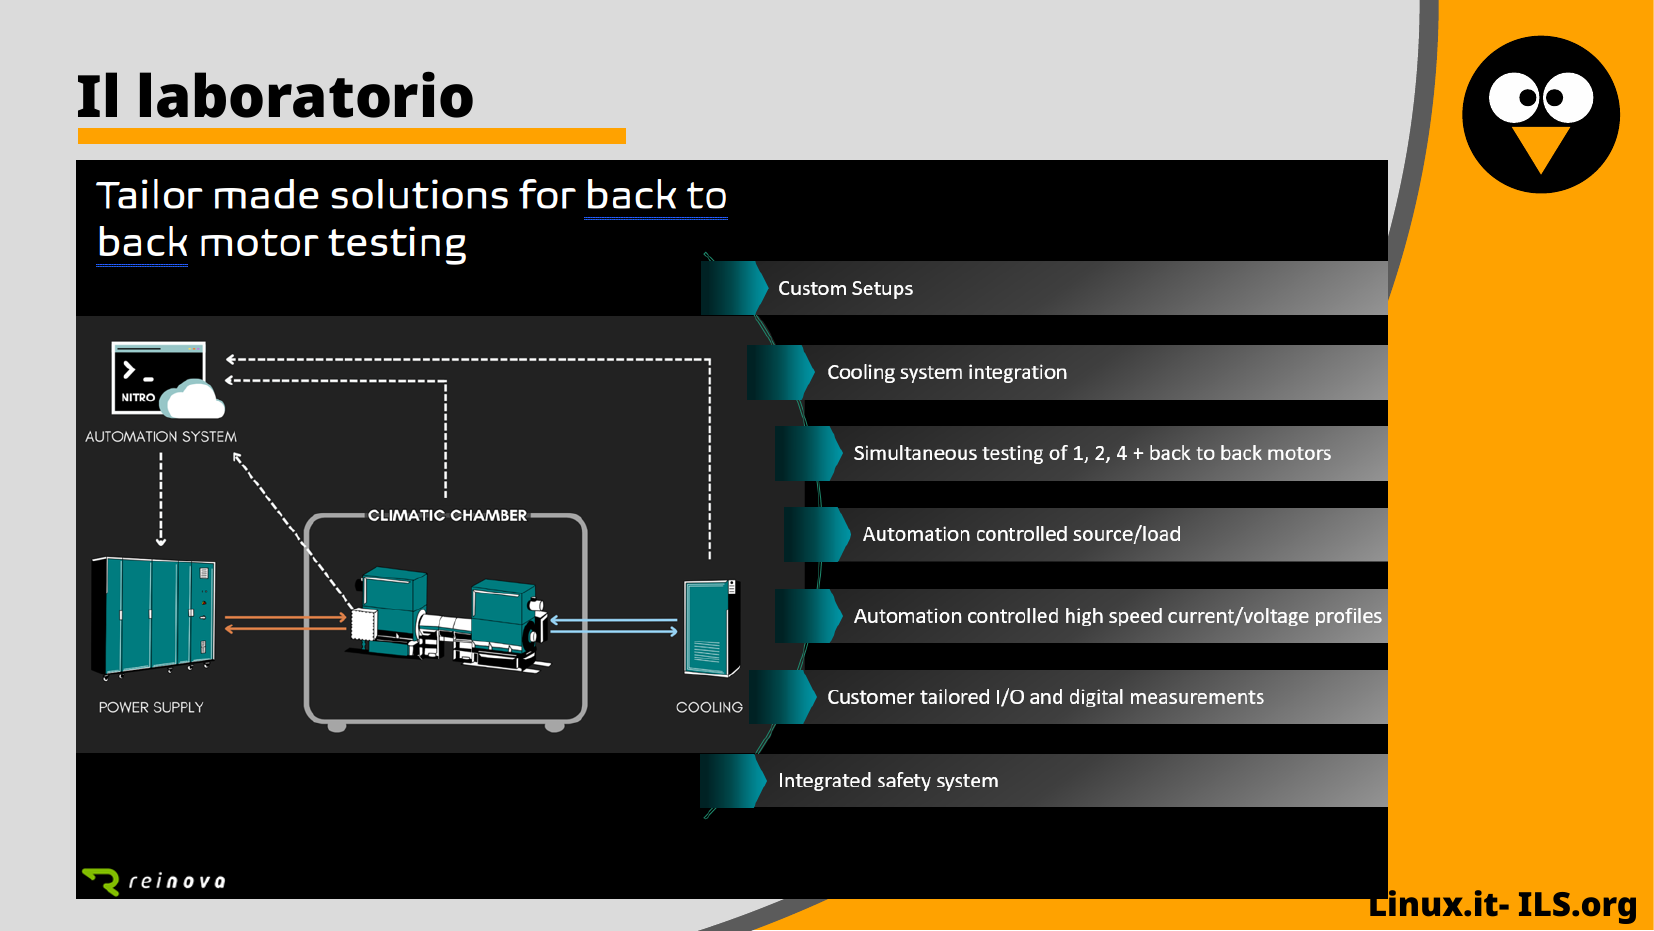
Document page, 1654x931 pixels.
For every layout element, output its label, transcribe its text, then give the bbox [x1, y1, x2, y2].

title Il laboratorio [76, 28, 1264, 160]
text_box Linux.it- ILS.org [1346, 873, 1654, 927]
picture [76, 160, 1388, 899]
